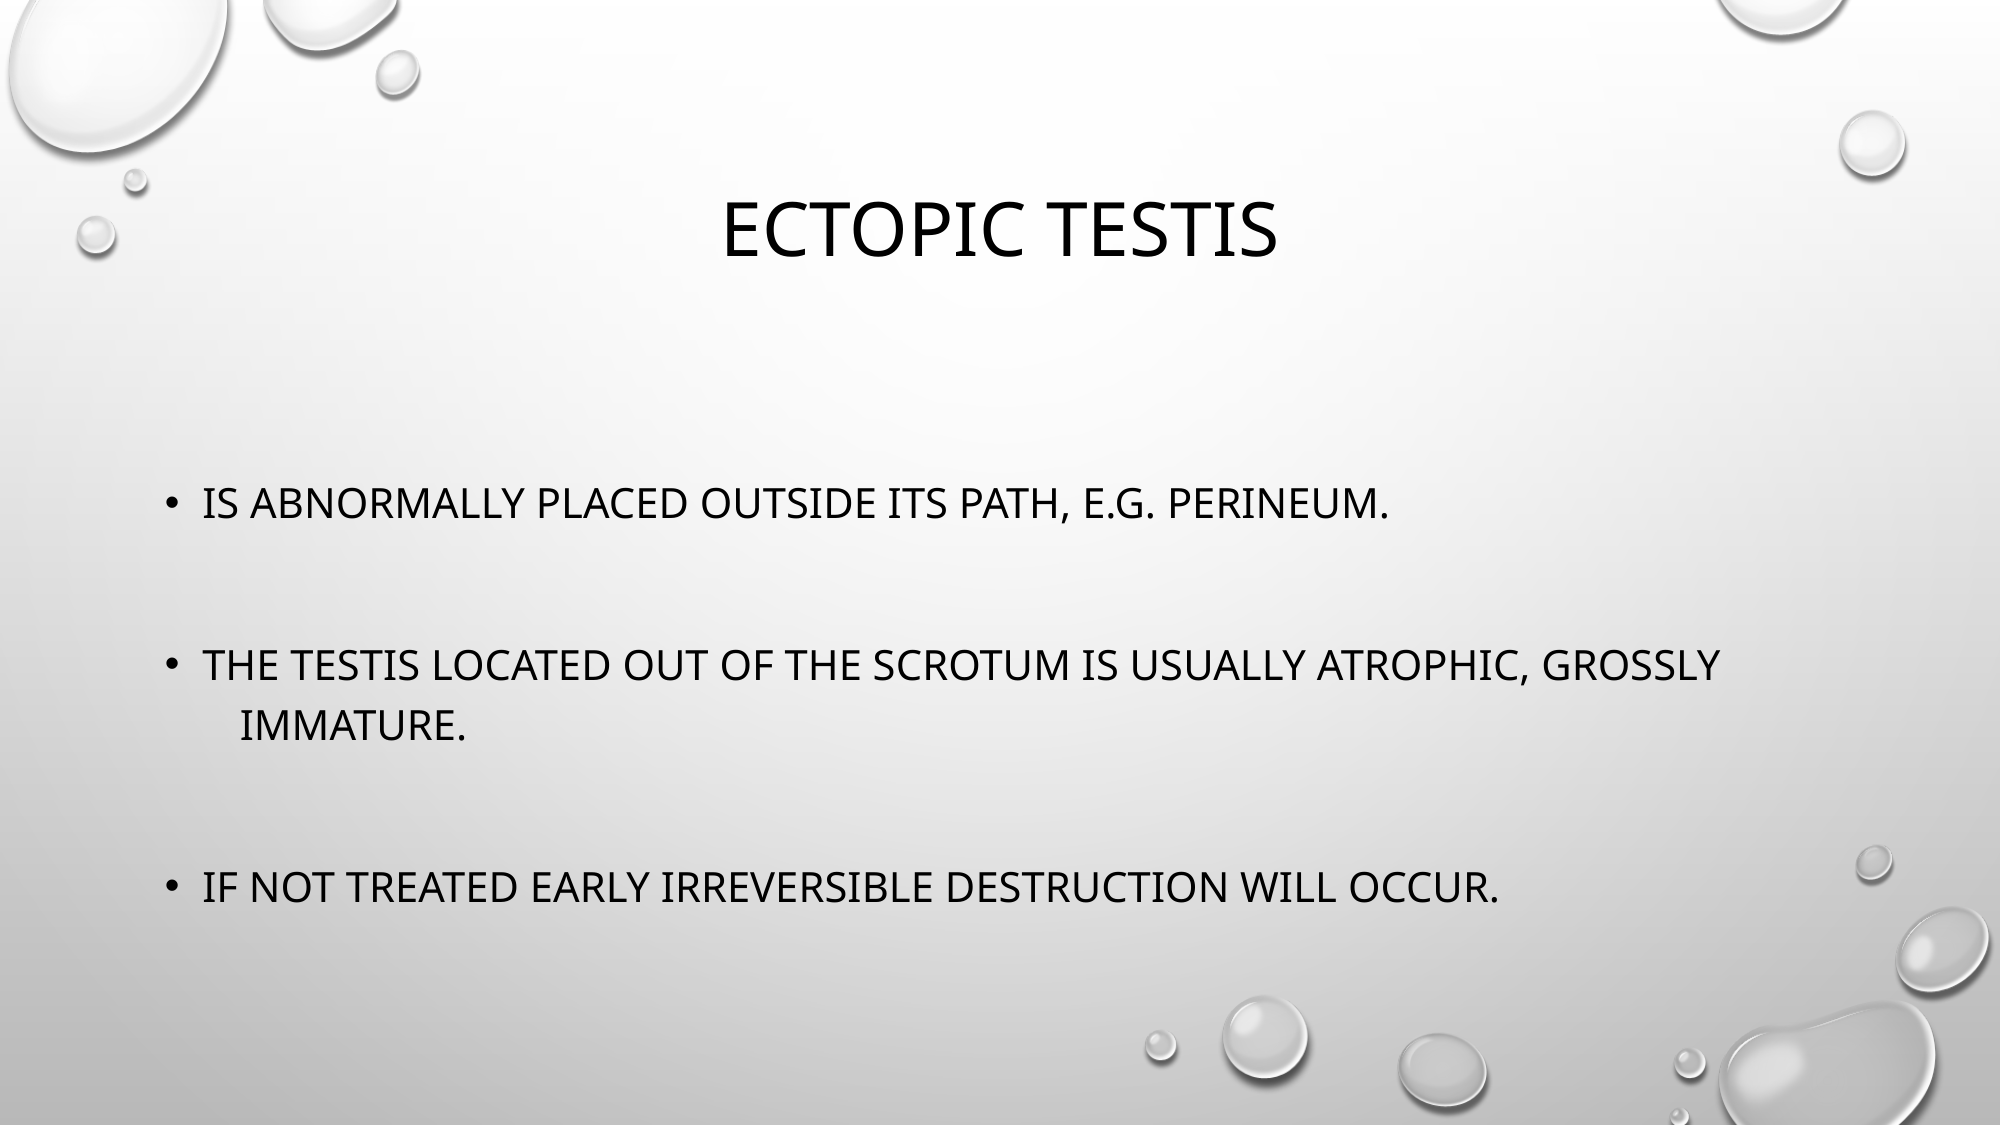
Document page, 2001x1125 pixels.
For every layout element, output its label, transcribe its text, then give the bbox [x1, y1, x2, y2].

list Is abnormally placed outside its path, e.g. perineum. The testis located out of the scrotum is usually atrophic, grossly immature. If not treated early irreversible destruction will occur. [149, 388, 1850, 950]
title Ectopic testis [149, 101, 1851, 364]
